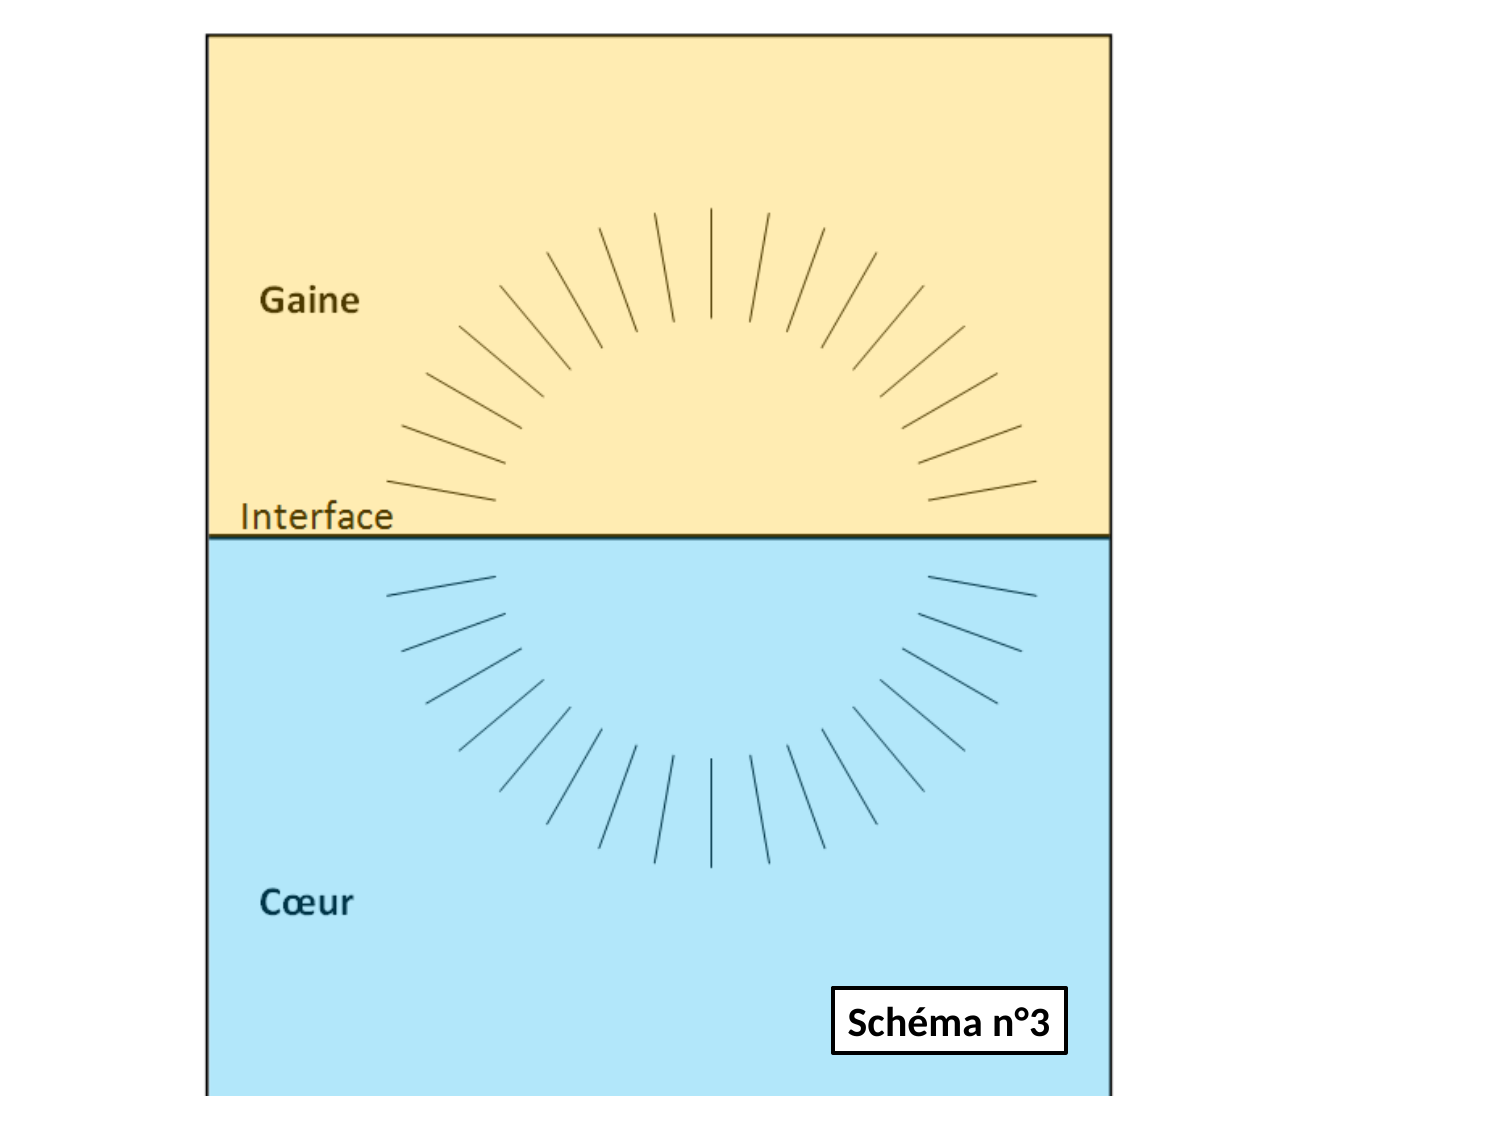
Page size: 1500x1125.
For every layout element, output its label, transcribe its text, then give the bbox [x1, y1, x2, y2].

picture [198, 29, 1122, 1096]
text_box Schéma n°3 [832, 987, 1066, 1053]
